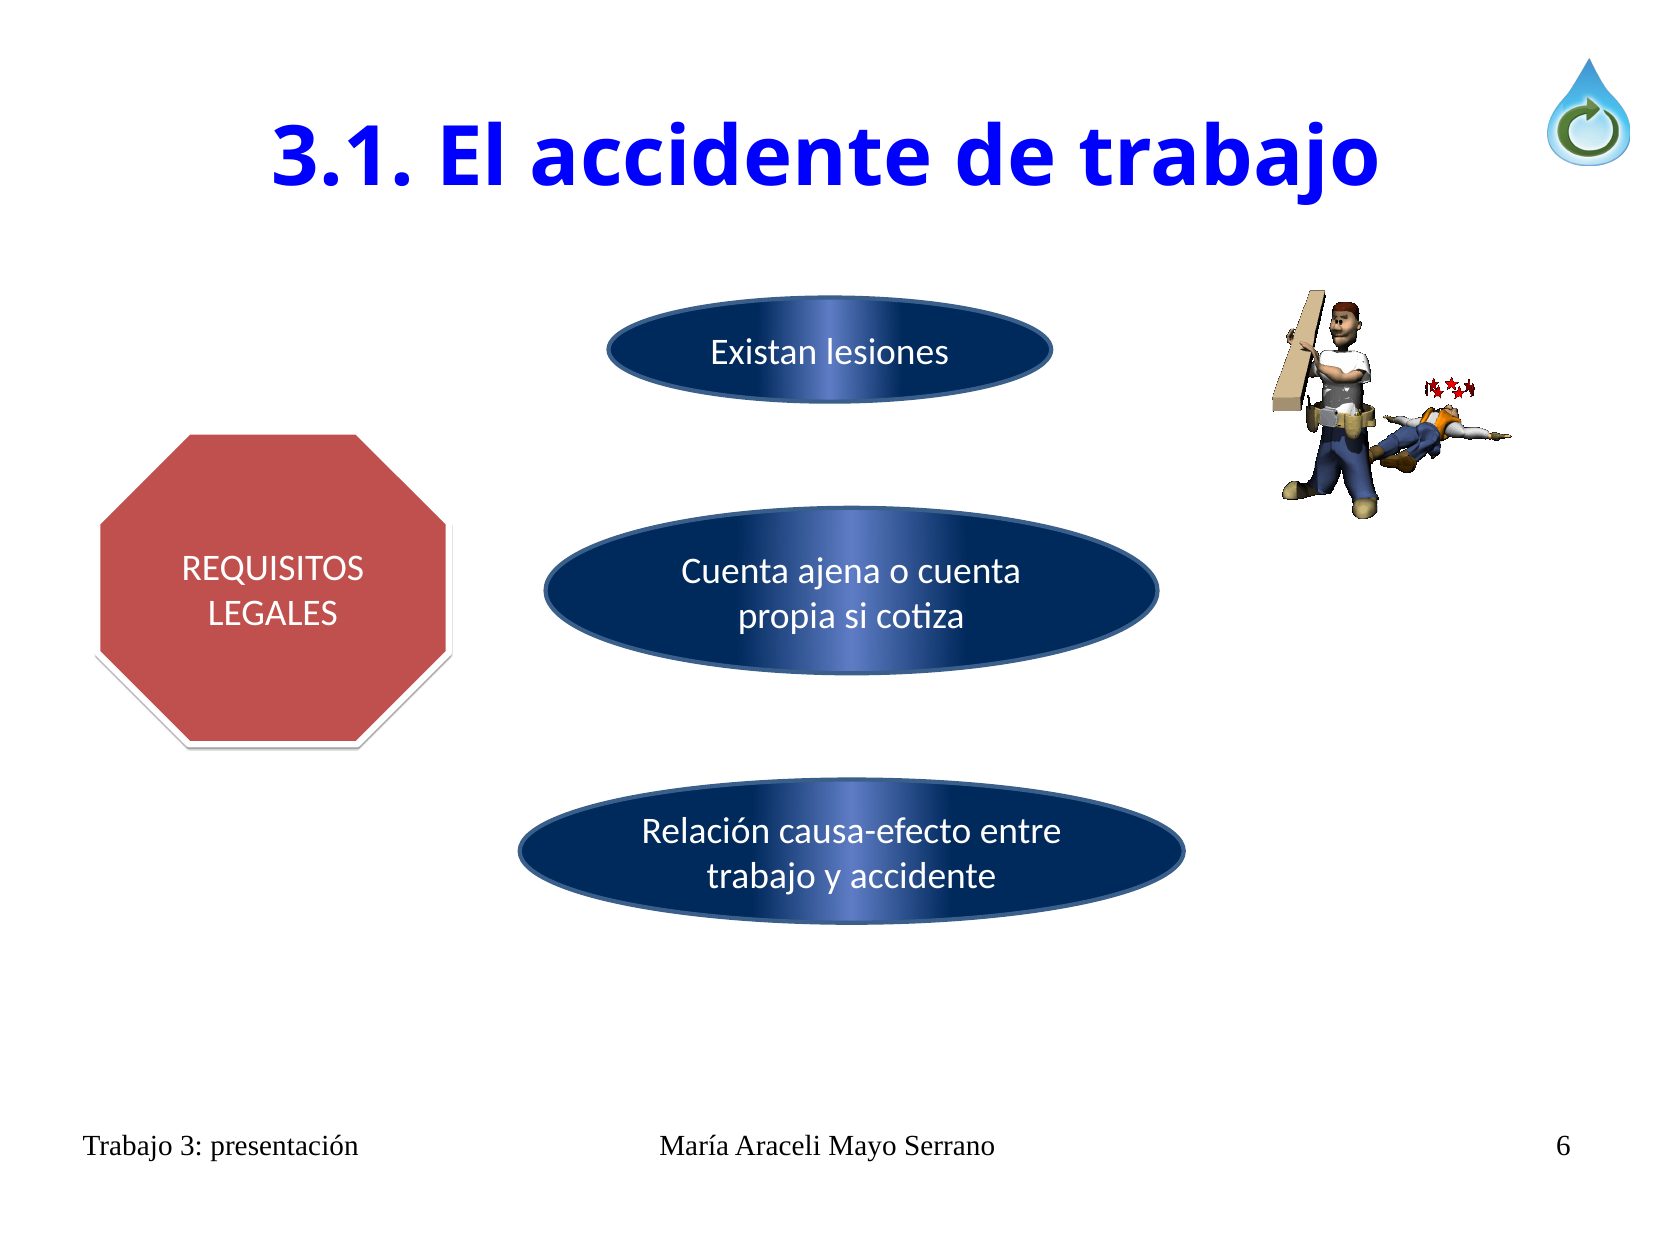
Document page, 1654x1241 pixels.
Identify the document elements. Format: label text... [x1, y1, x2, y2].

title 3.1. El accidente de trabajo [82, 49, 1571, 257]
text_box REQUISITOS LEGALES [97, 431, 449, 745]
text_box Cuenta ajena o cuenta propia si cotiza [545, 507, 1158, 674]
text_box Existan lesiones [608, 297, 1052, 402]
picture [1189, 283, 1524, 532]
picture [1571, 58, 1630, 166]
text_box Relación causa-efecto entre trabajo y accidente [519, 779, 1184, 923]
